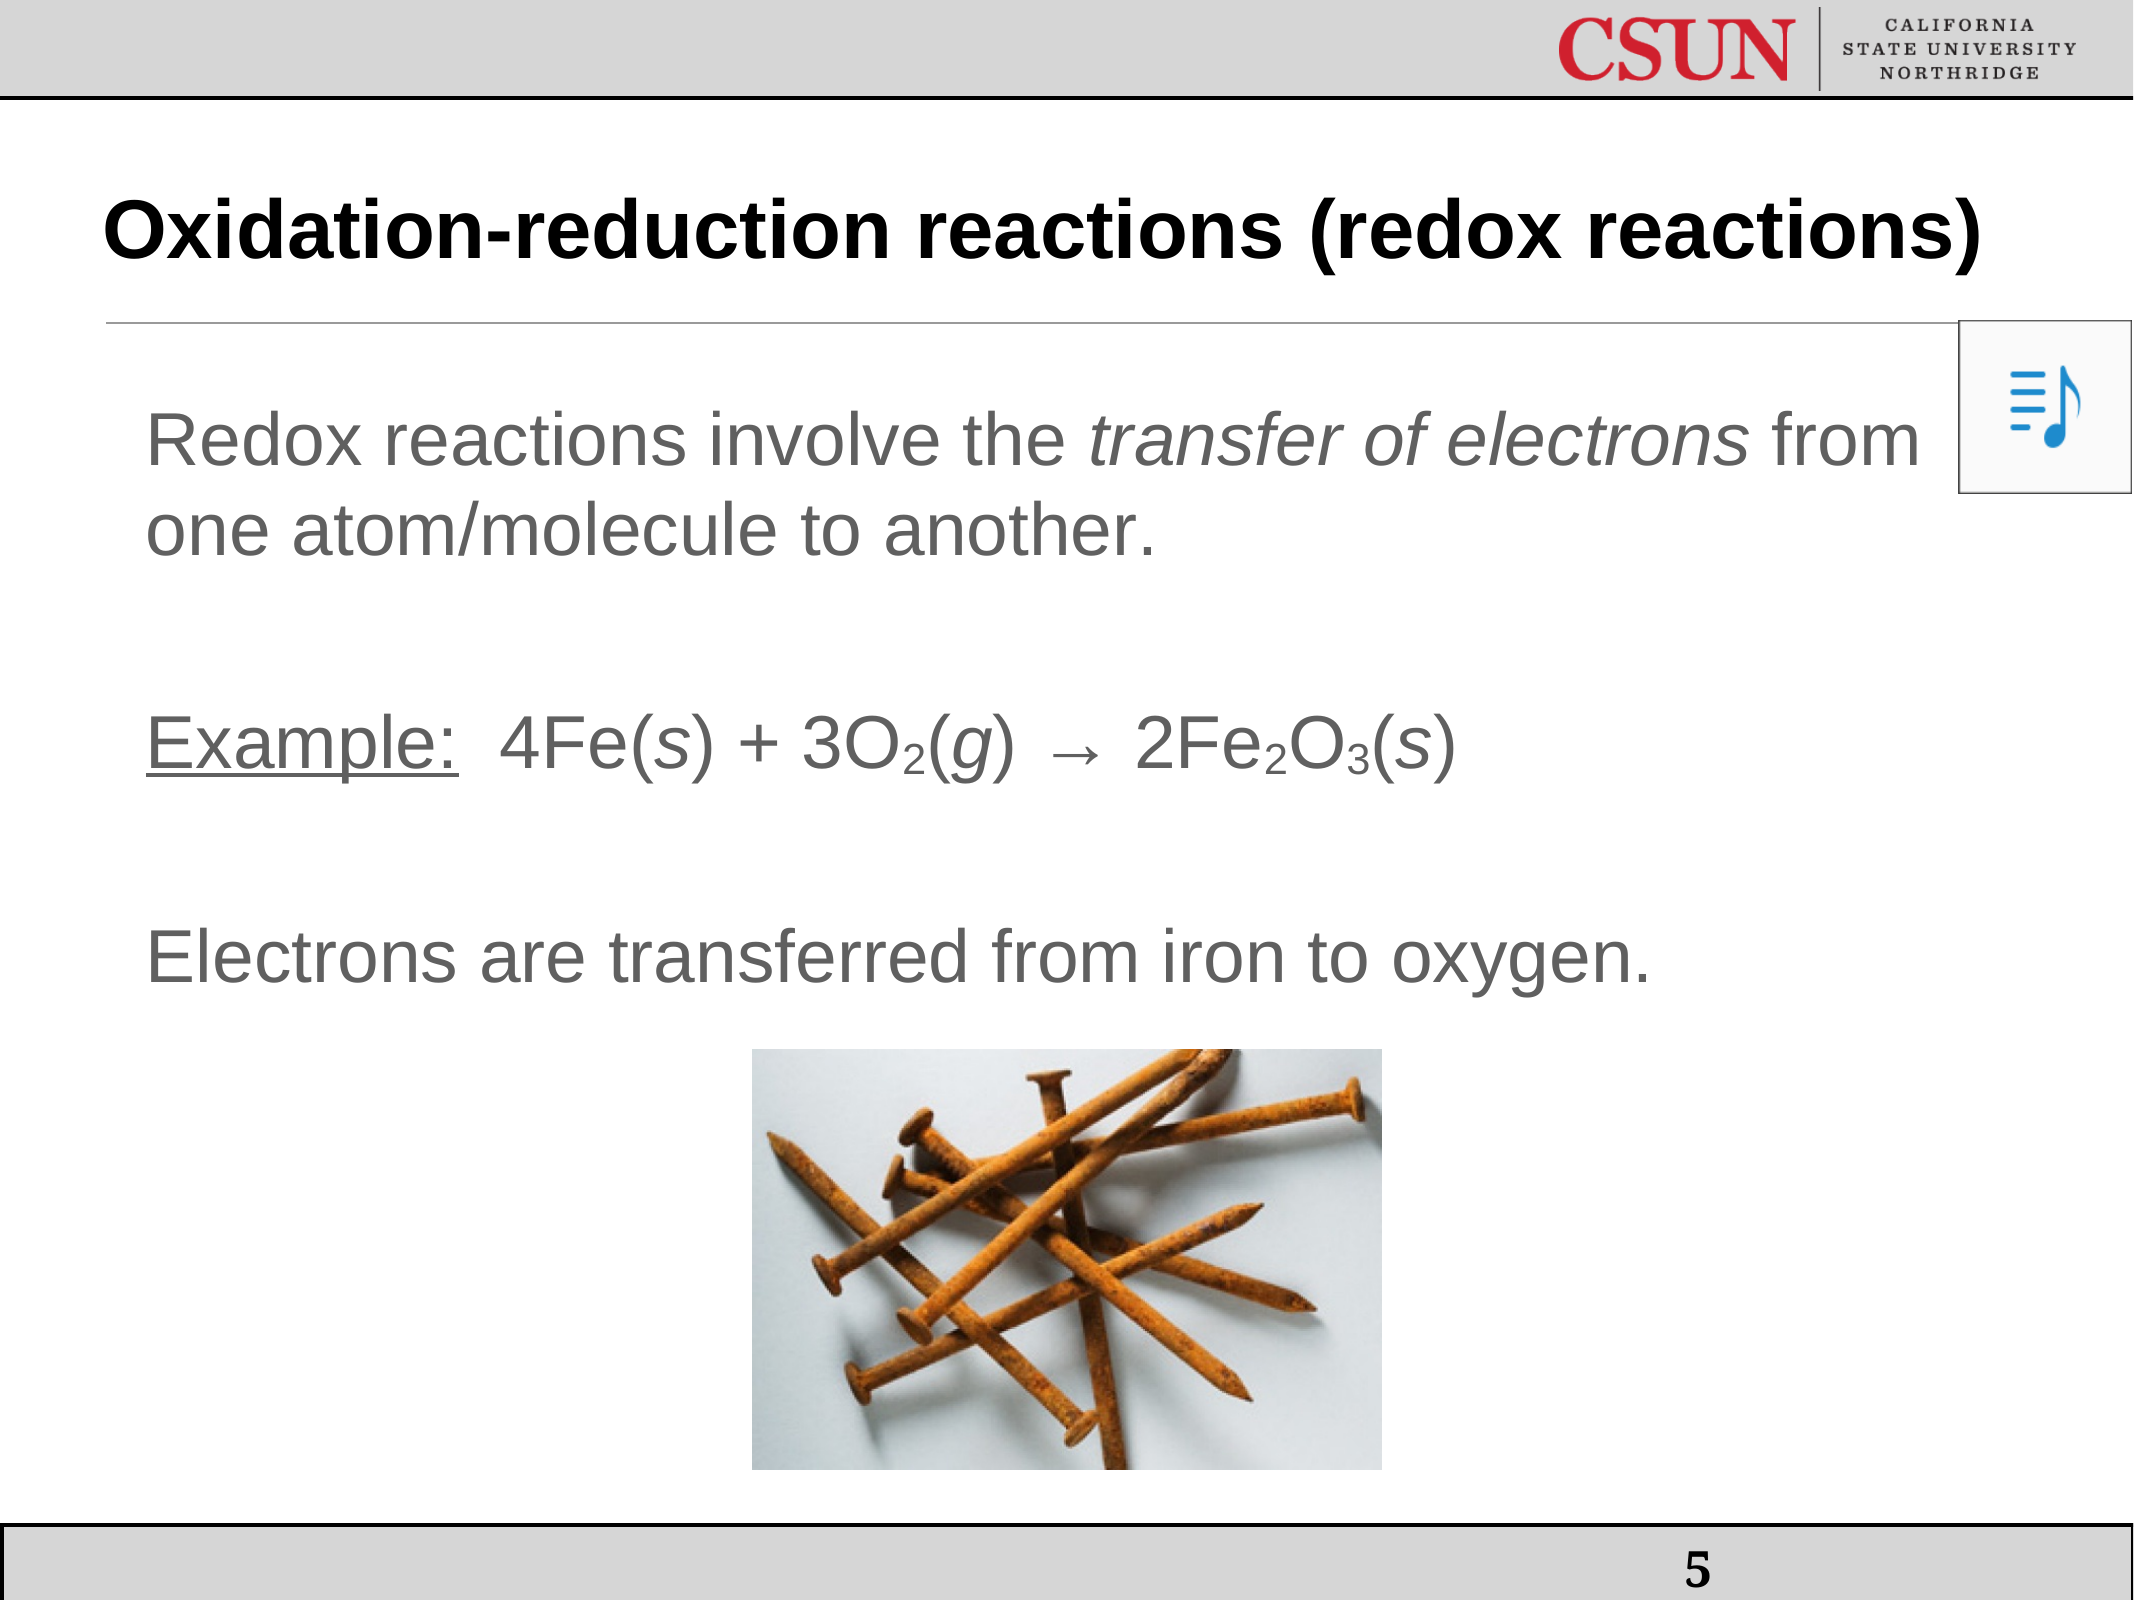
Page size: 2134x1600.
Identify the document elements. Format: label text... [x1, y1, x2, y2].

picture [1559, 7, 2076, 91]
picture [752, 1049, 1382, 1470]
list Redox reactions involve the transfer of electrons from one atom/molecule to another. Example: 4Fe(s) + 3O2(g) → 2Fe2O3(s) Electrons are transferred from iron to oxygen. [93, 382, 2040, 1036]
title Oxidation-reduction reactions (redox reactions) [93, 104, 2040, 284]
text_box [1957, 319, 2134, 496]
